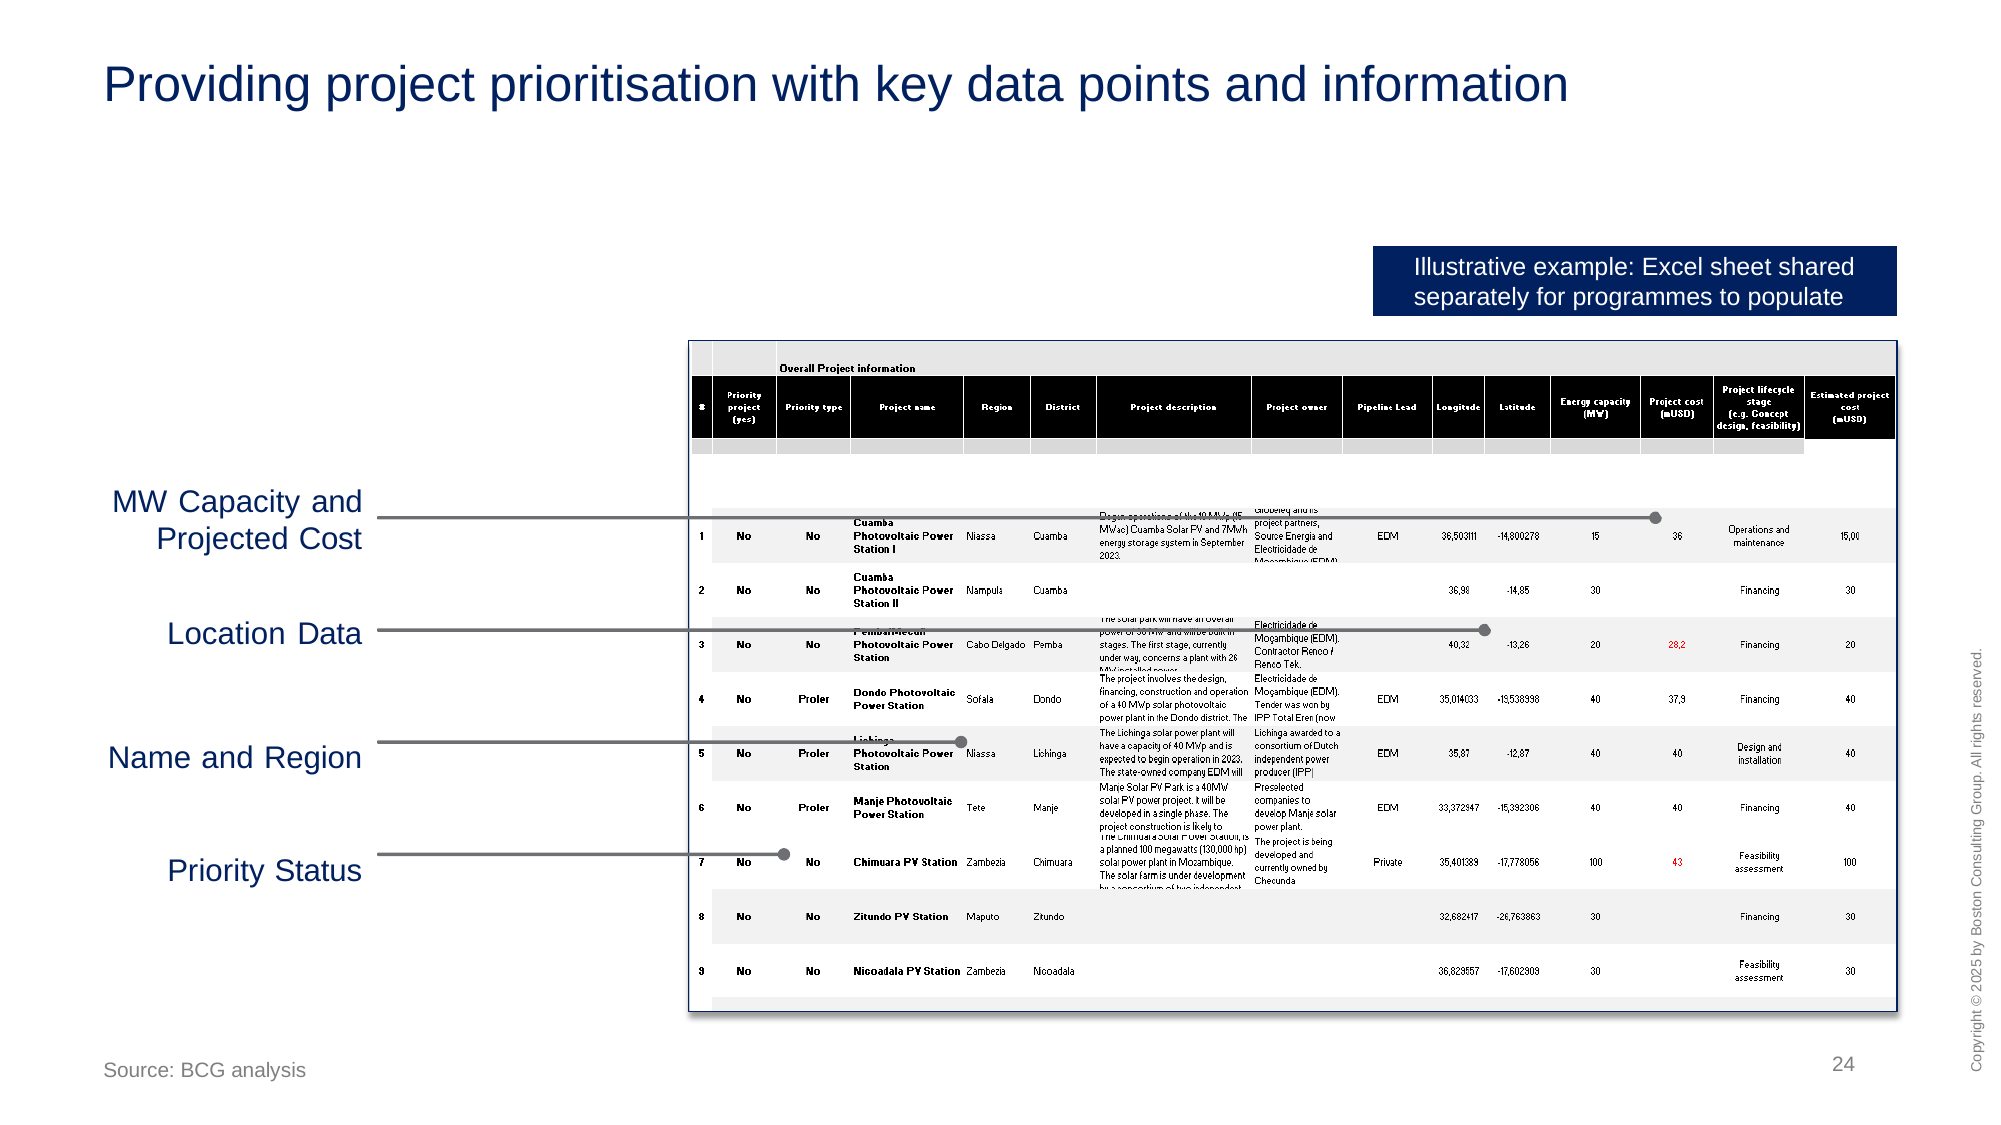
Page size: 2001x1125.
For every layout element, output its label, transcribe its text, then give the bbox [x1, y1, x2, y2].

text_box [377, 735, 968, 749]
text_box [377, 511, 1662, 524]
picture [680, 337, 1908, 1028]
picture [689, 341, 1896, 1011]
text_box Source: BCG analysis [103, 1059, 1585, 1082]
picture [680, 520, 688, 628]
text_box Illustrative example: Excel sheet shared separately for programmes to populate [1373, 246, 1897, 316]
text_box MW Capacity and Projected Cost Location Data Name and Region Priority Status [103, 478, 364, 872]
text_box [377, 623, 1491, 637]
picture [680, 632, 688, 740]
text_box [377, 848, 791, 861]
title Providing project prioritisation with key data points and information [103, 55, 1897, 111]
picture [680, 744, 688, 852]
